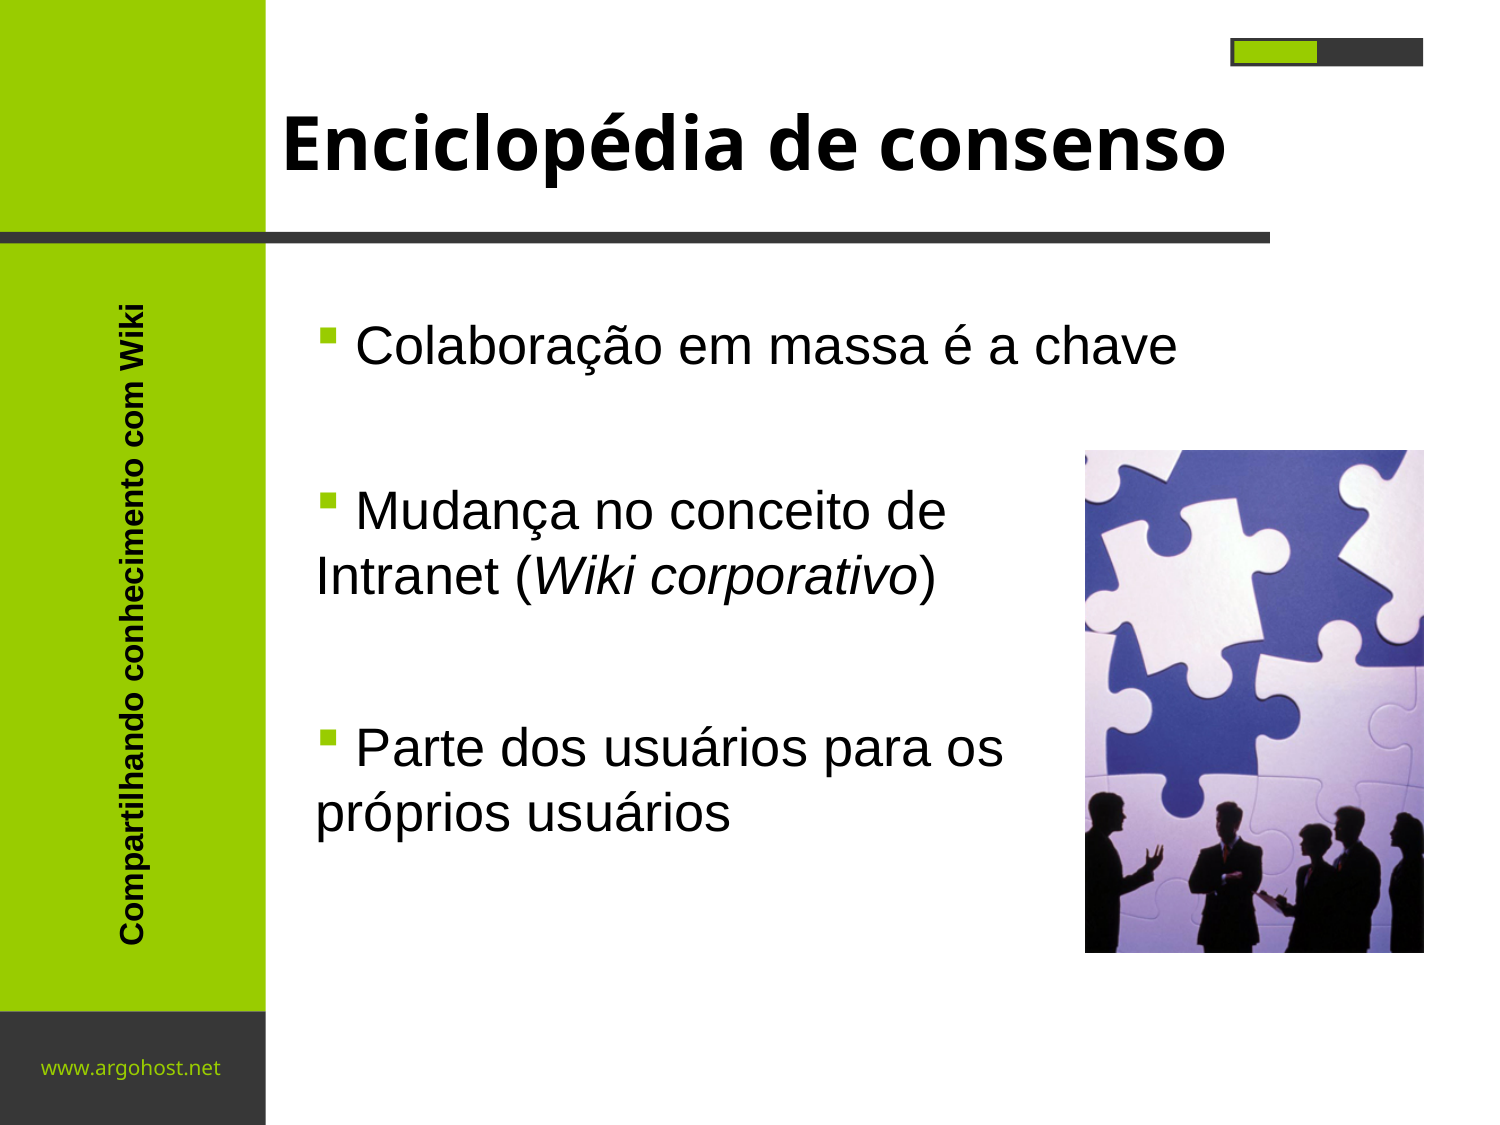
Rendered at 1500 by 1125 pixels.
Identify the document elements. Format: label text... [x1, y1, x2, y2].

text_box Compartilhando conhecimento com Wiki [100, 278, 160, 971]
text_box [1230, 38, 1424, 67]
text_box Enciclopédia de consenso [265, 88, 1412, 194]
text_box [0, 0, 1270, 1125]
text_box Parte dos usuários para os próprios usuários [301, 704, 1081, 850]
picture [1085, 450, 1424, 953]
text_box Colaboração em massa é a chave [301, 302, 1459, 383]
text_box www.argohost.net [26, 1046, 236, 1088]
text_box Mudança no conceito de Intranet (Wiki corporativo) [301, 467, 1081, 614]
